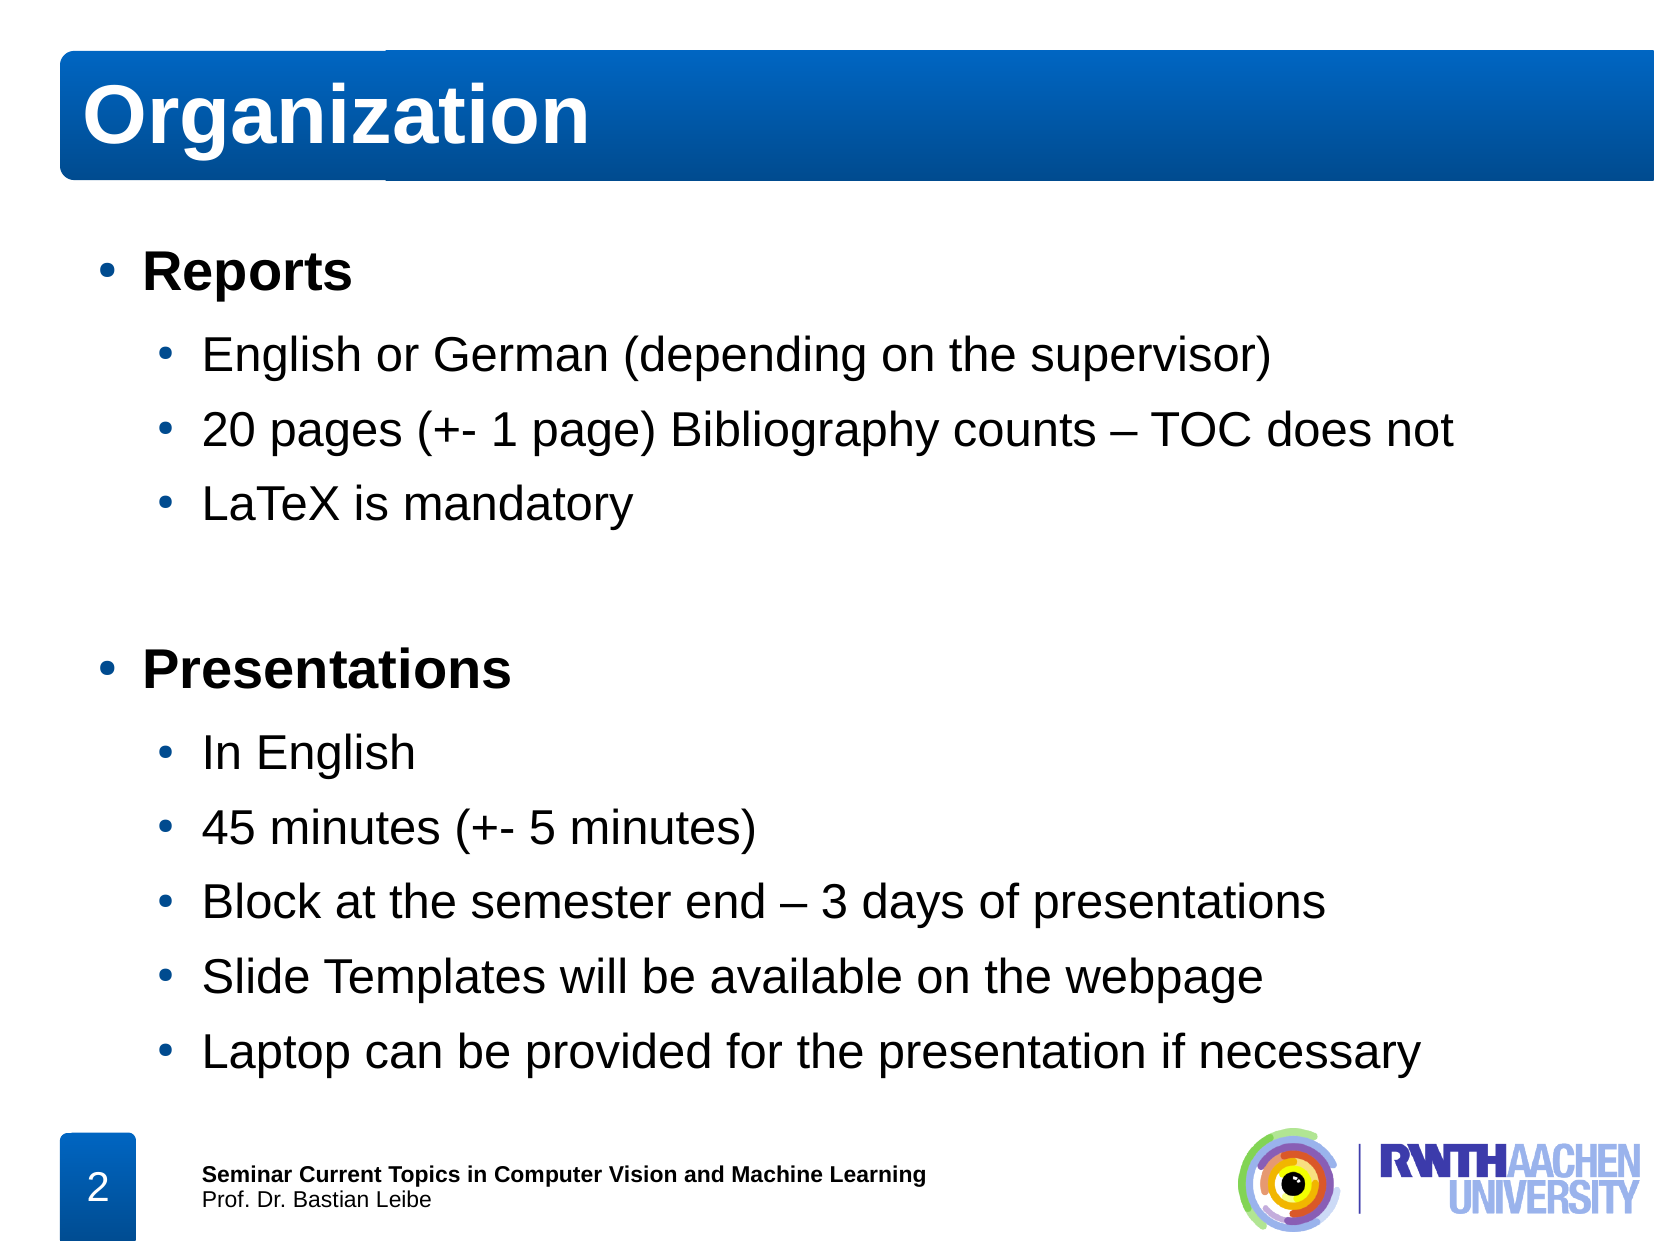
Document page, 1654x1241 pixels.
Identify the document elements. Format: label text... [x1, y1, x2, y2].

picture [1238, 1128, 1640, 1232]
list Reports English or German (depending on the supervisor) 20 pages (+- 1 page) Bibliography counts – TOC does not LaTeX is mandatory Presentations In English 45 minutes (+- 5 minutes) Block at the semester end – 3 days of presentations Slide Templates will be available on the webpage Laptop can be provided for the presentation if necessary [82, 240, 1538, 1096]
title Organization [82, 61, 1571, 168]
